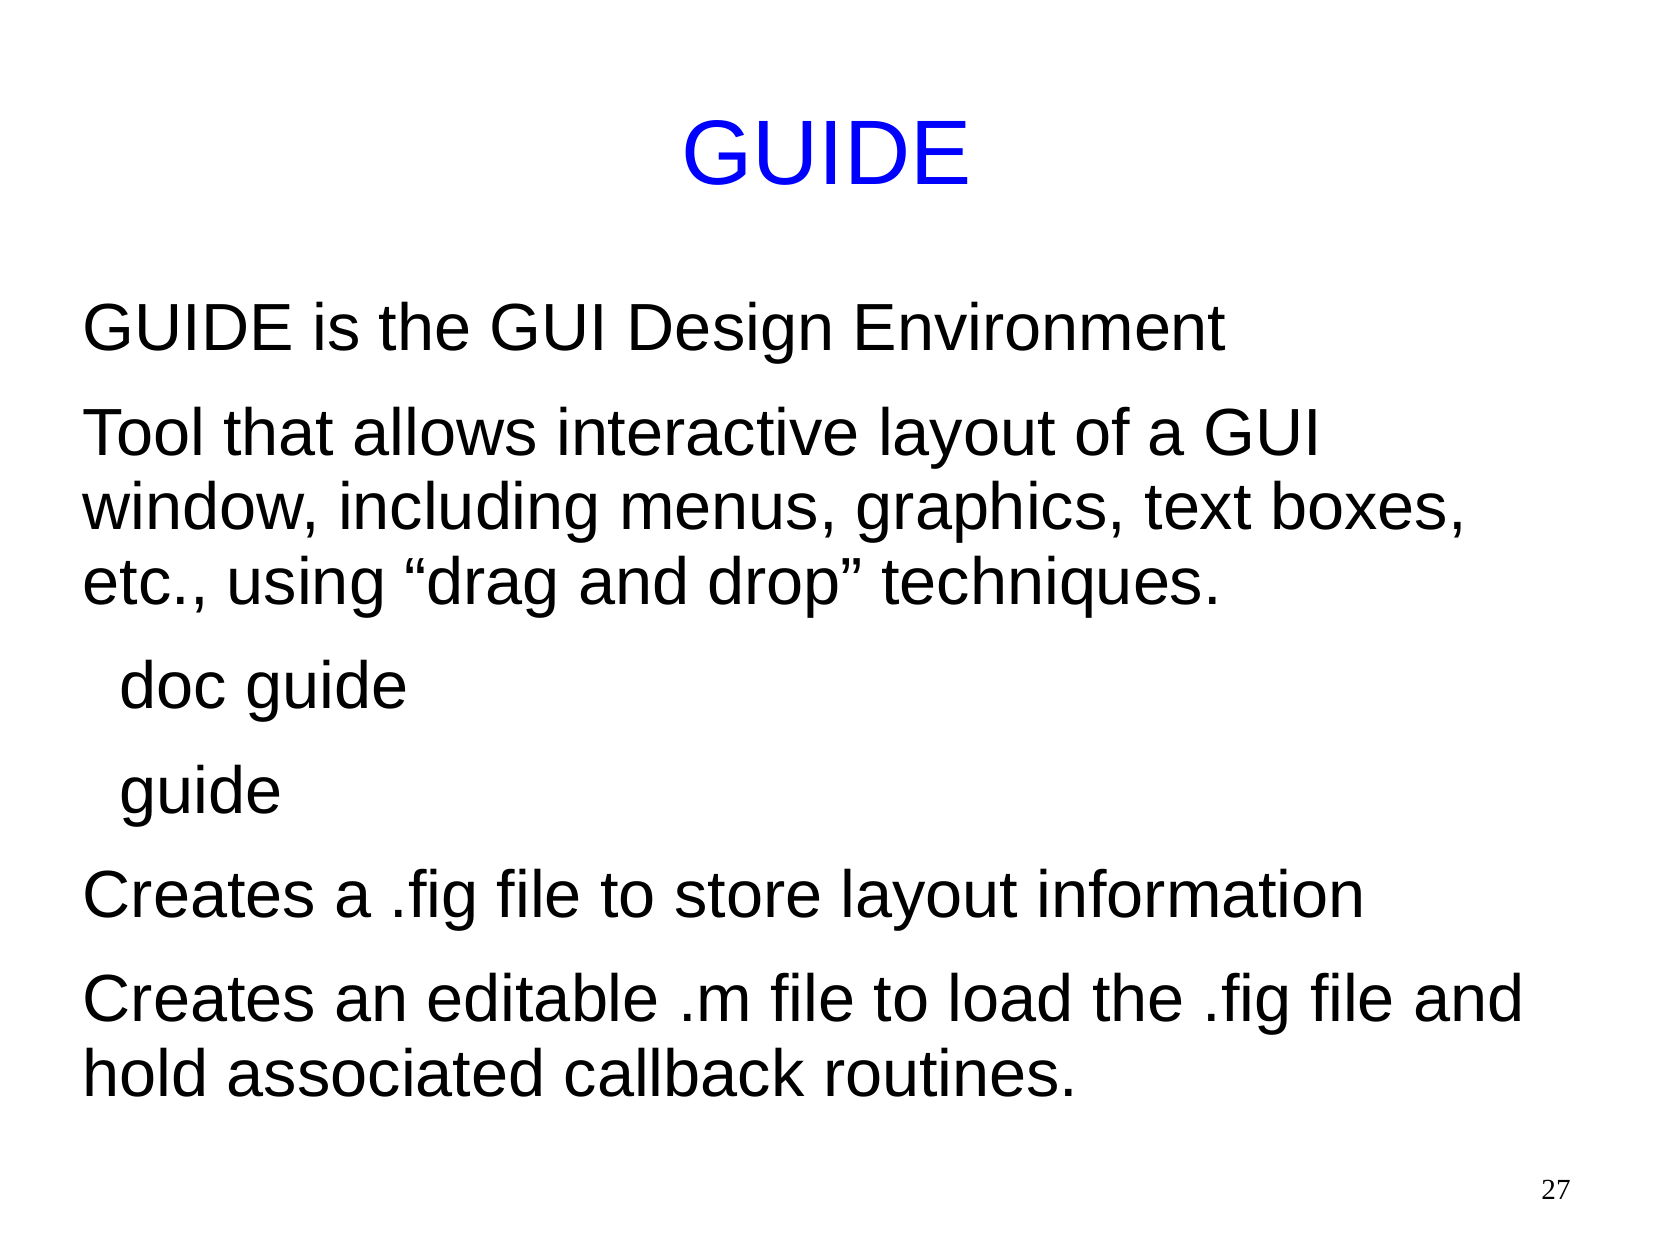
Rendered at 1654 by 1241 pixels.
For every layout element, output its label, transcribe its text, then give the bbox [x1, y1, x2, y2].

list GUIDE is the GUI Design Environment Tool that allows interactive layout of a GUI window, including menus, graphics, text boxes, etc., using “drag and drop” techniques. doc guide guide Creates a .fig file to store layout information Creates an editable .m file to load the .fig file and hold associated callback routines. [82, 290, 1571, 1111]
title GUIDE [82, 56, 1571, 250]
